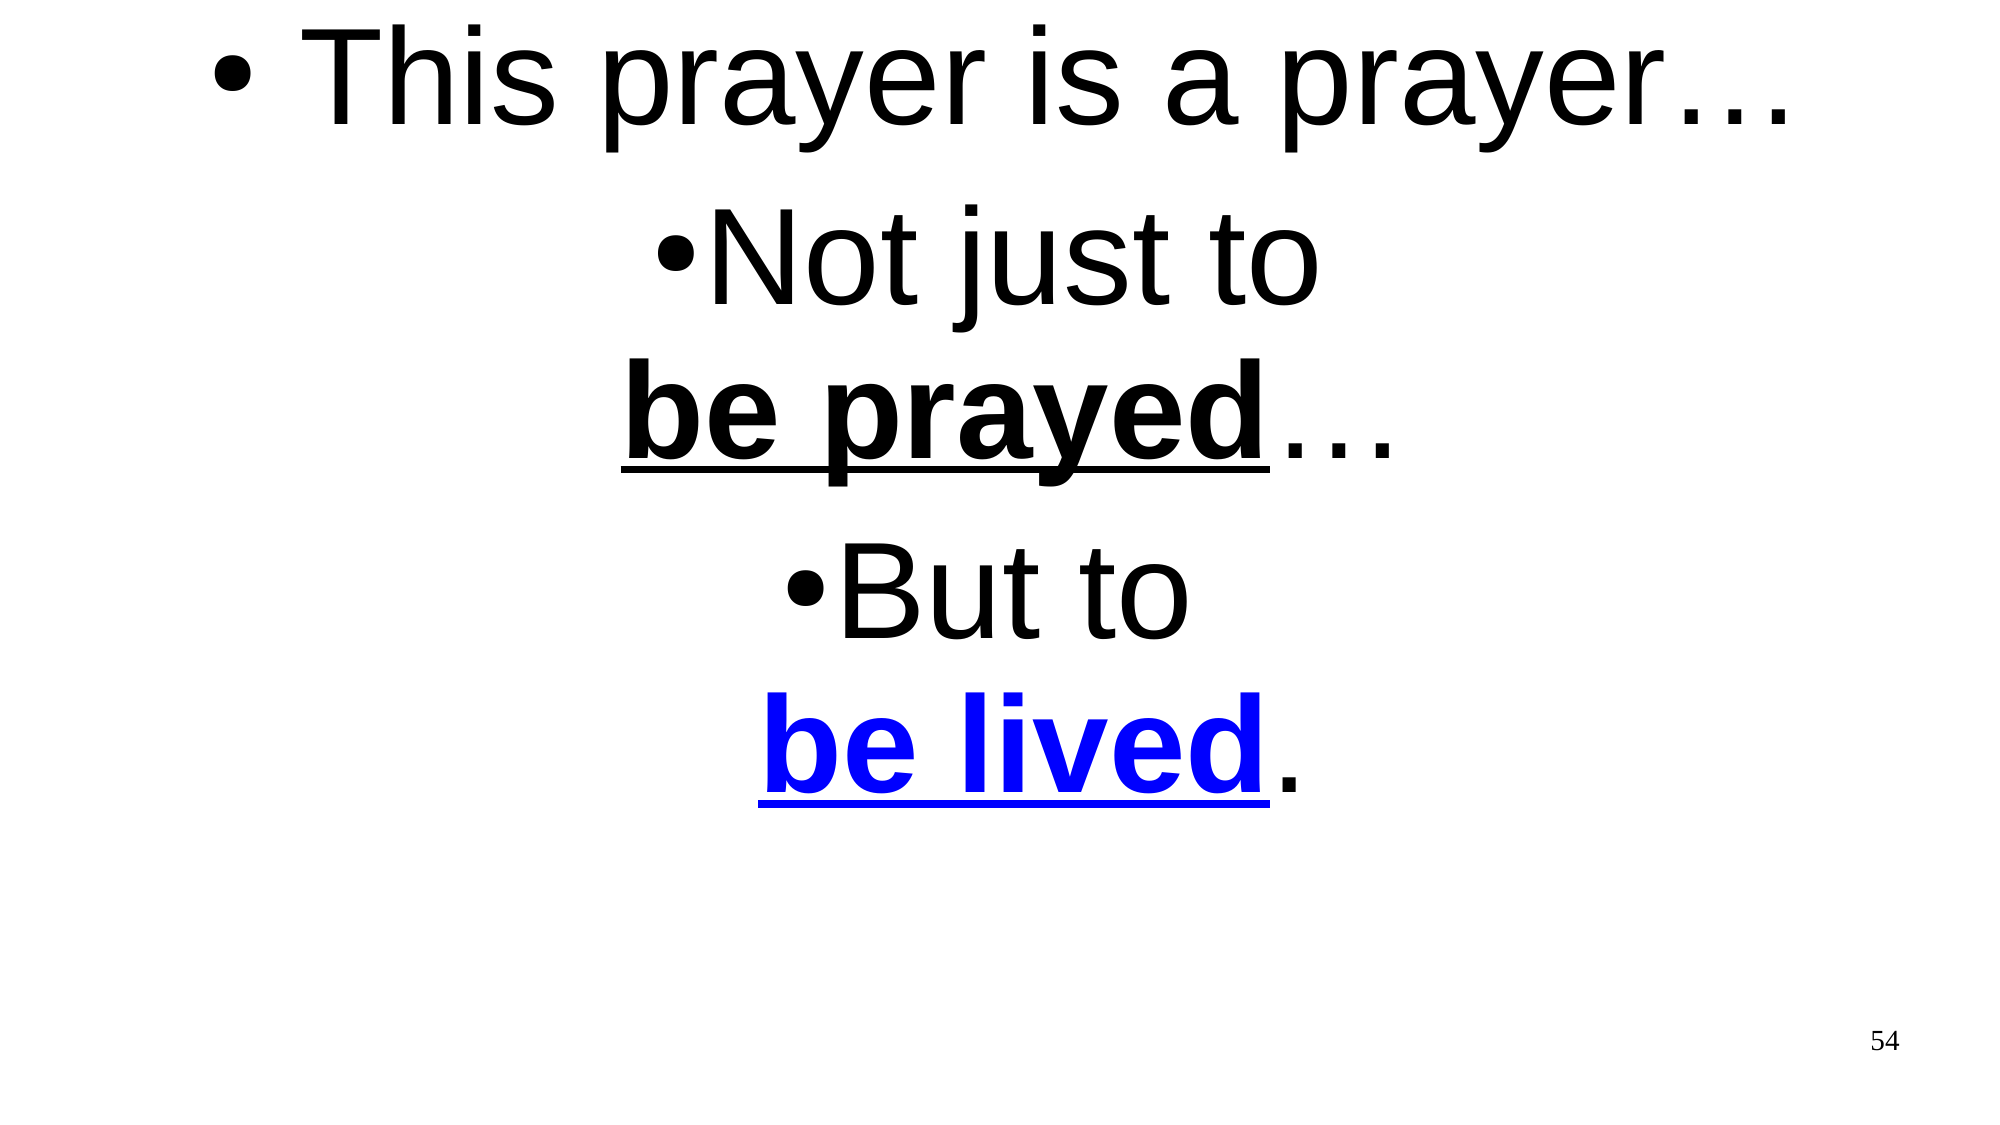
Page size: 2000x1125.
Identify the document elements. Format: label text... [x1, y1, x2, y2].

list This prayer is a prayer… Not just to be prayed… But to be lived. [0, 0, 1996, 1123]
